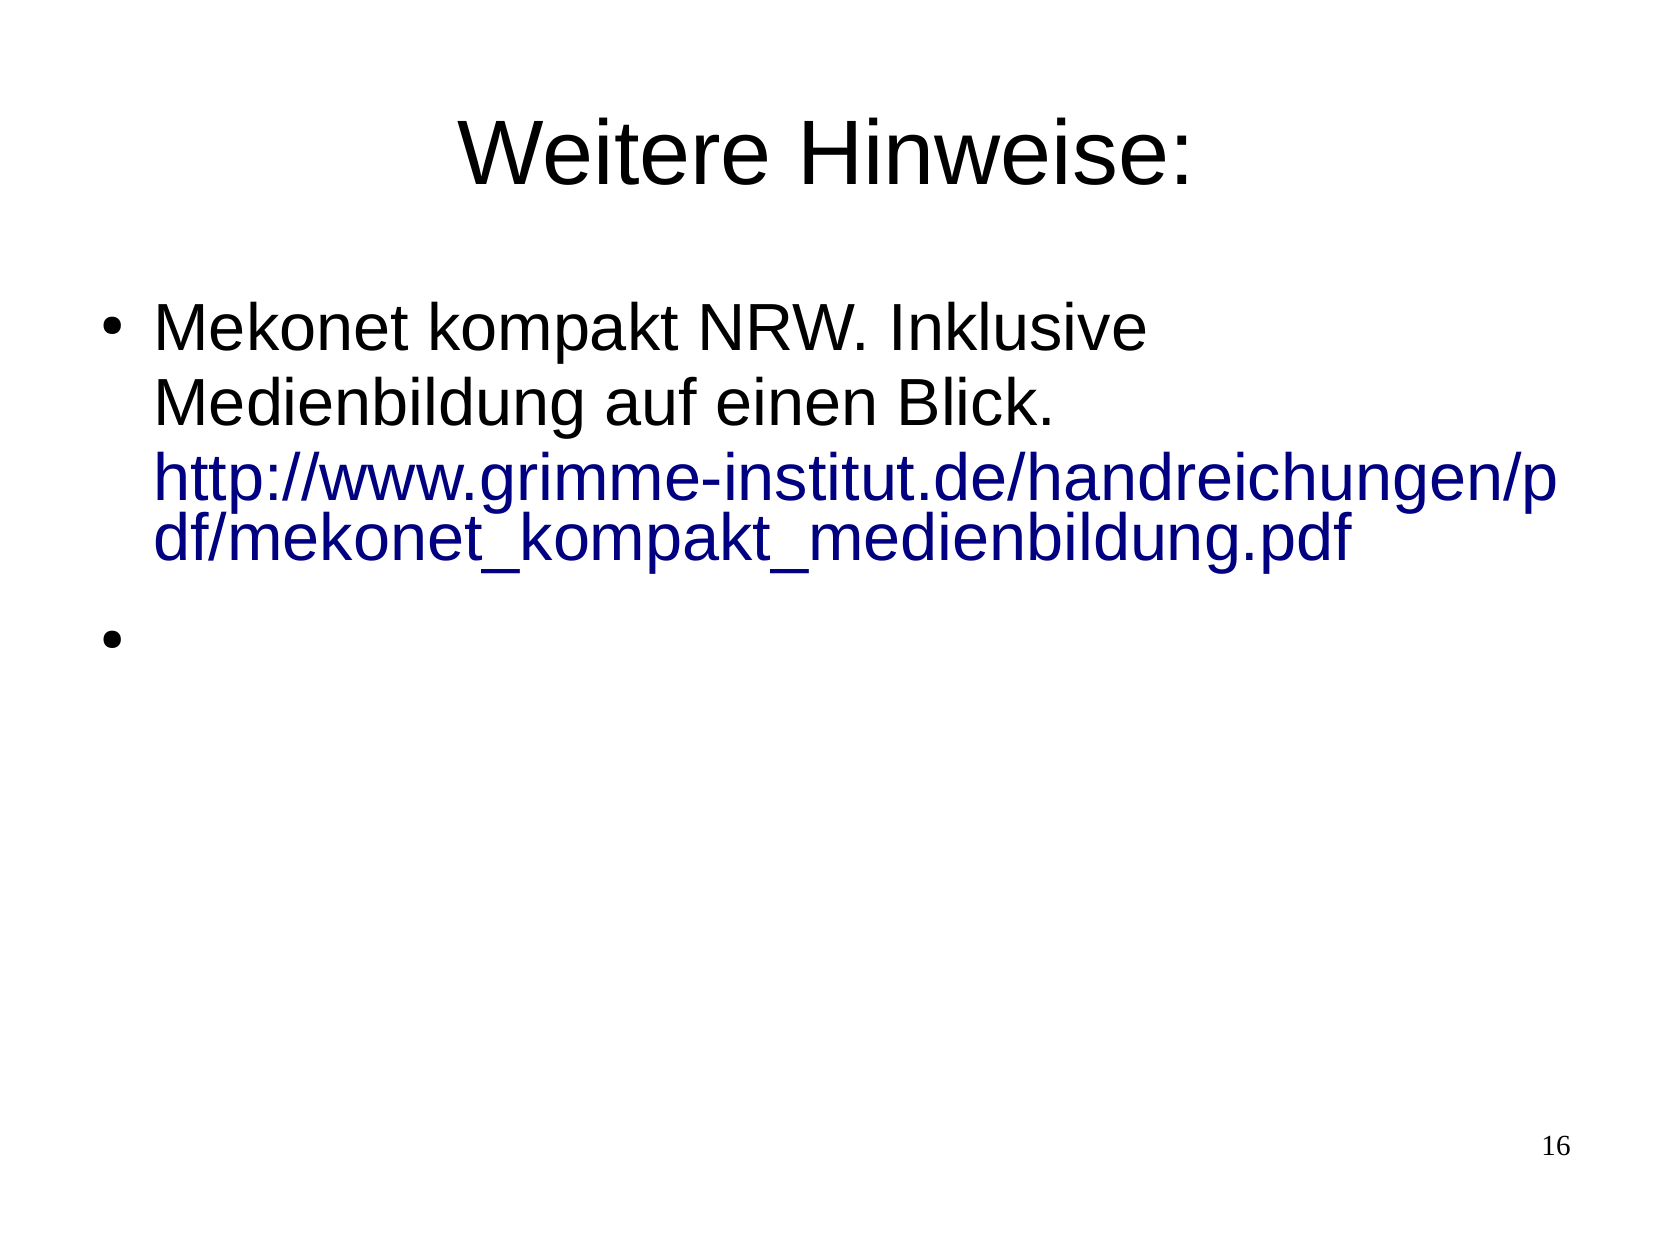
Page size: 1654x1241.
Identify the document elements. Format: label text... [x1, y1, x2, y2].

title Weitere Hinweise: [82, 49, 1571, 257]
list Mekonet kompakt NRW. Inklusive Medienbildung auf einen Blick. http://www.grimme-institut.de/handreichungen/pdf/mekonet_kompakt_medienbildung.pdf [82, 290, 1571, 1010]
